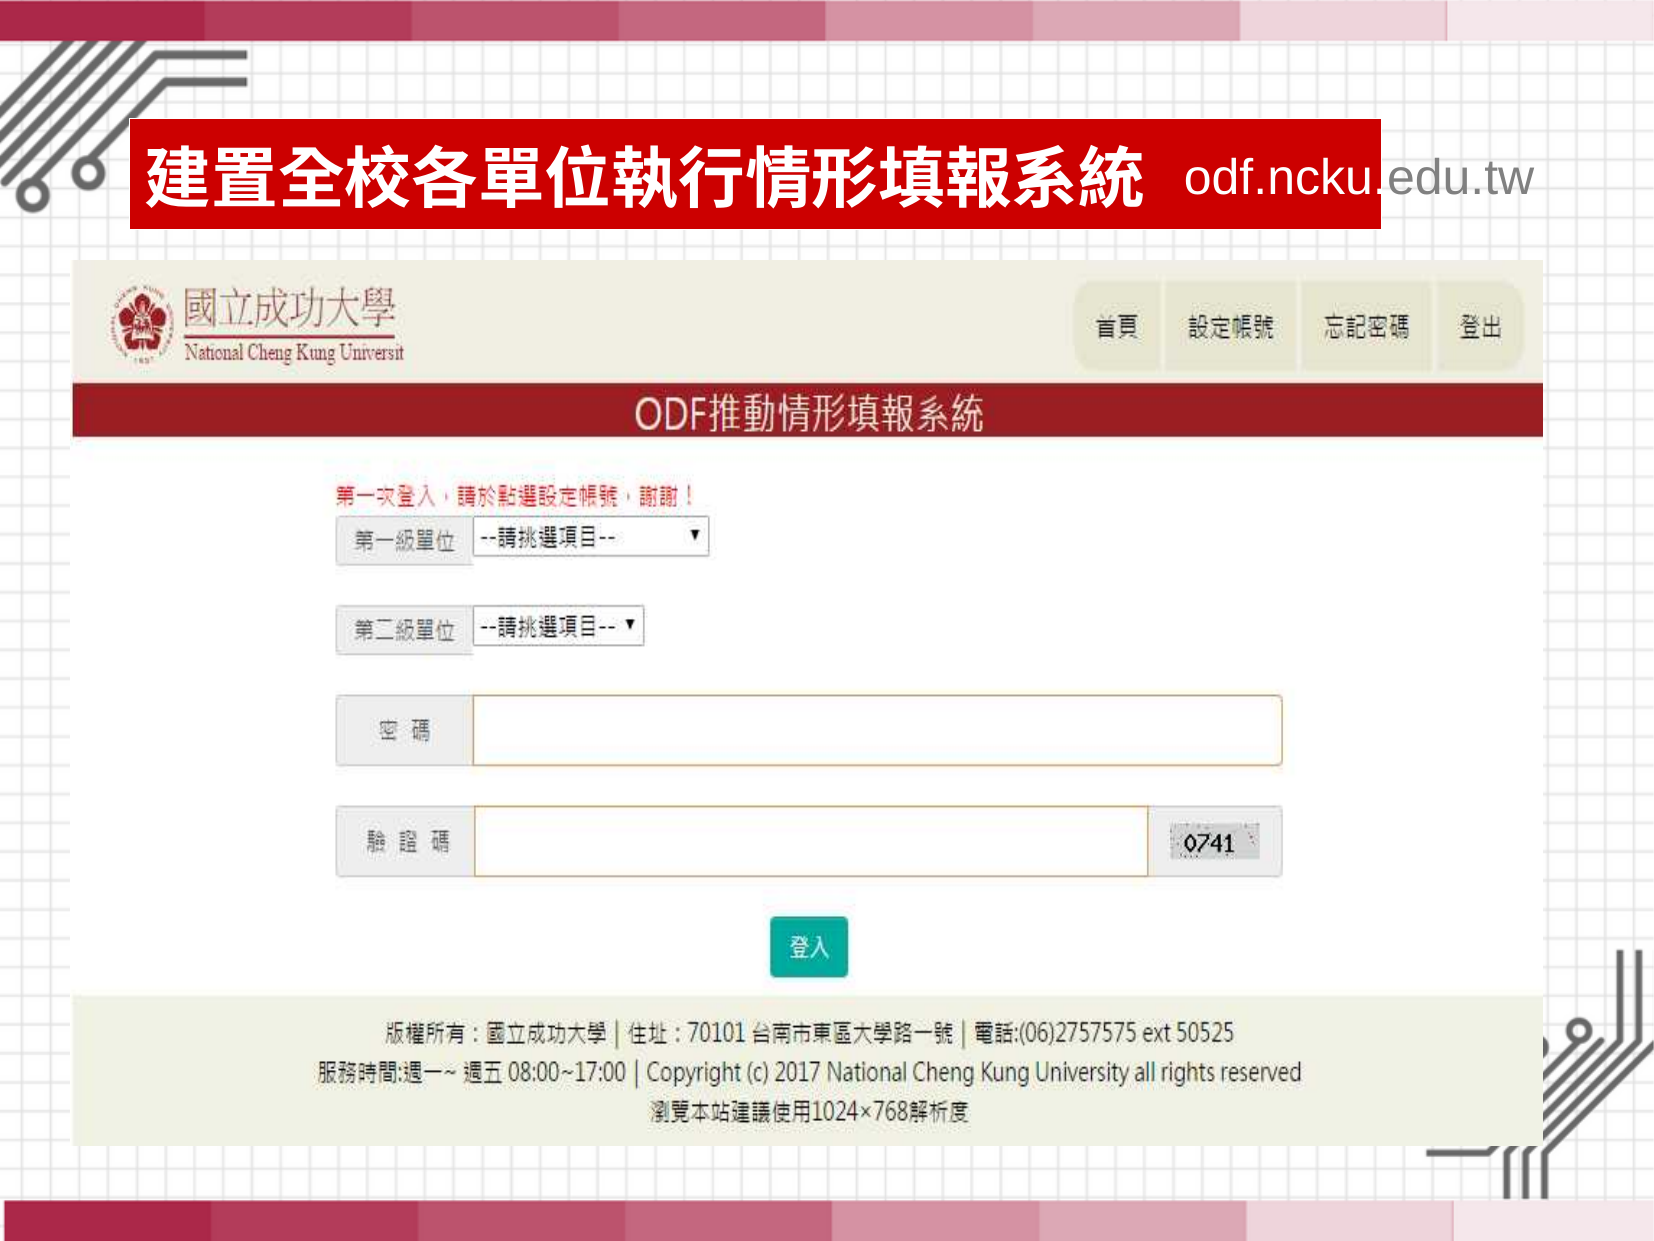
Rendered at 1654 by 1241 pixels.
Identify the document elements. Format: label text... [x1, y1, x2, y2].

picture [0, 0, 1654, 1241]
text_box odf.ncku.edu.tw [1169, 141, 1560, 213]
text_box 建置全校各單位執行情形填報系統 [129, 118, 1382, 222]
